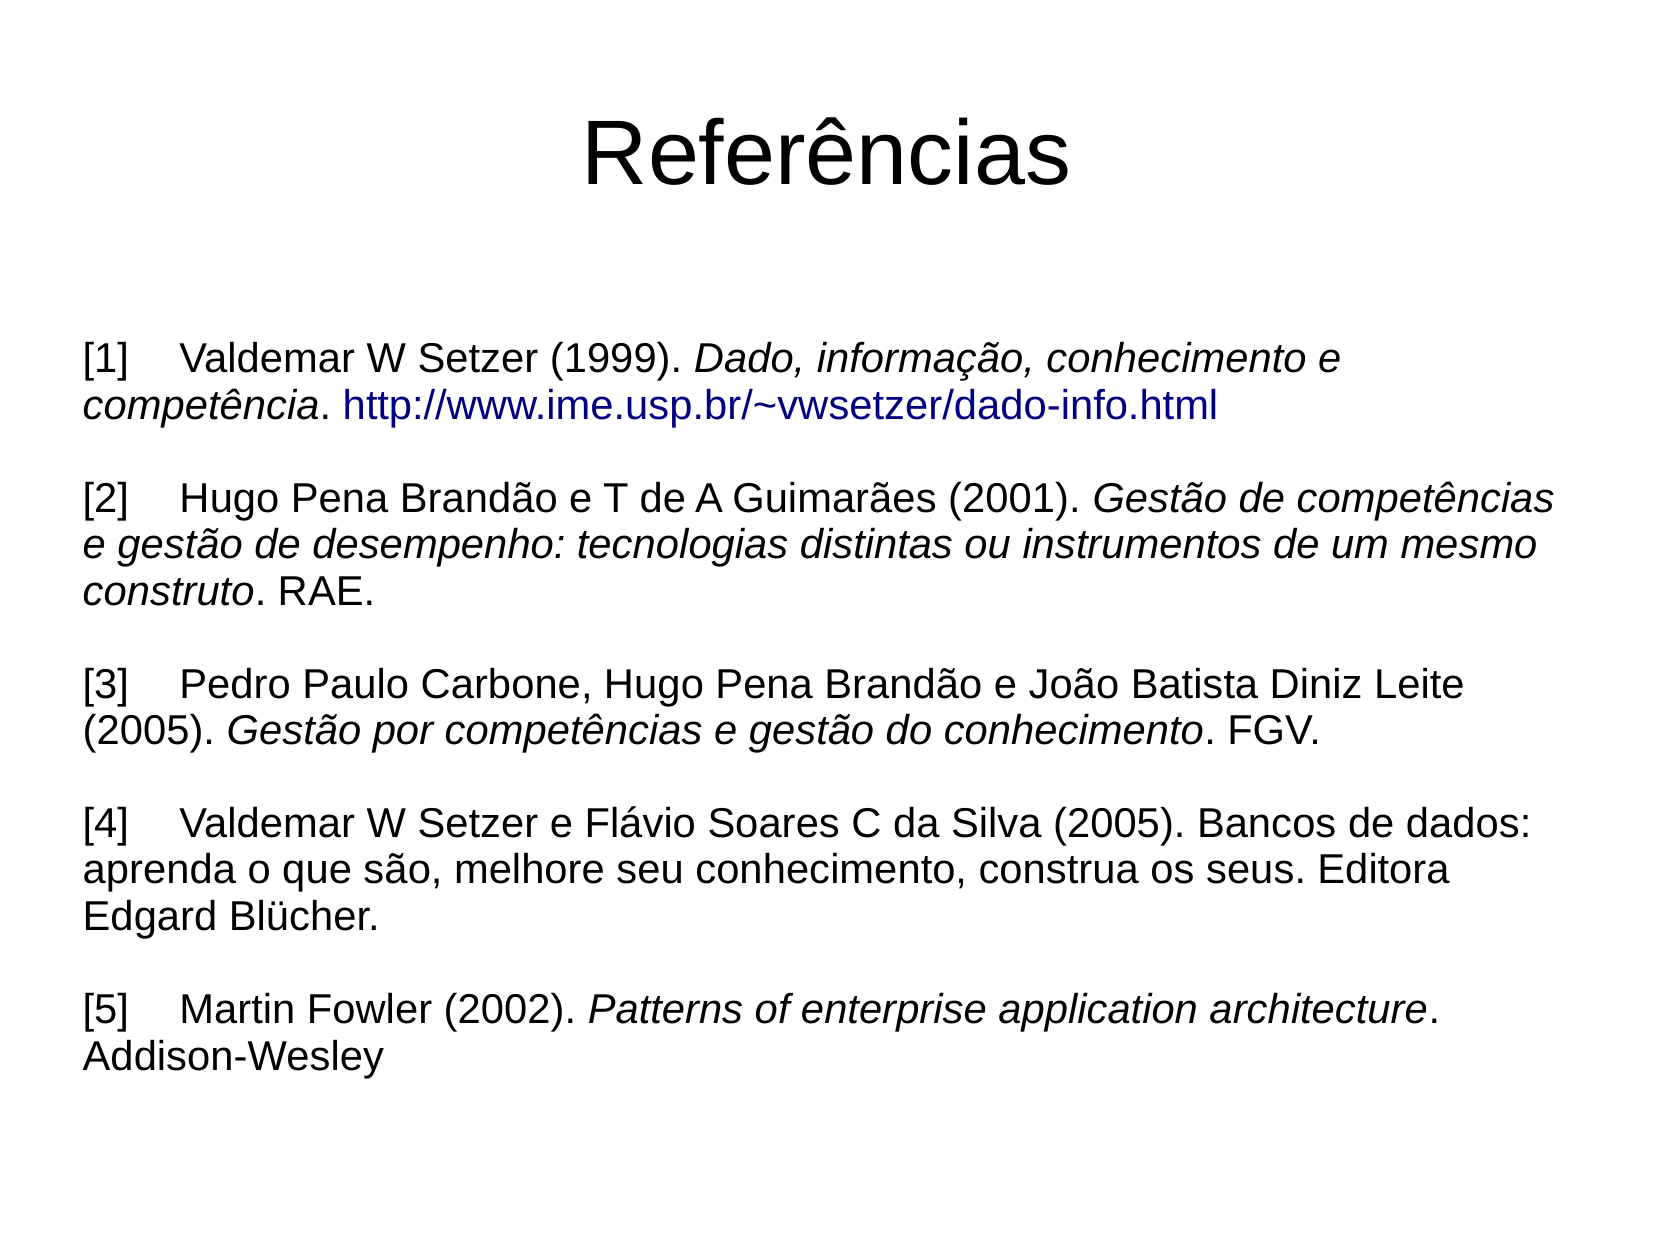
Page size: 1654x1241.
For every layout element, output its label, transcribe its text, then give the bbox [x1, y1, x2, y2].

subtitle [1] Valdemar W Setzer (1999). Dado, informação, conhecimento e competência. http://www.ime.usp.br/~vwsetzer/dado-info.html [2] Hugo Pena Brandão e T de A Guimarães (2001). Gestão de competências e gestão de desempenho: tecnologias distintas ou instrumentos de um mesmo construto. RAE. [3] Pedro Paulo Carbone, Hugo Pena Brandão e João Batista Diniz Leite (2005). Gestão por competências e gestão do conhecimento. FGV. [4] Valdemar W Setzer e Flávio Soares C da Silva (2005). Bancos de dados: aprenda o que são, melhore seu conhecimento, construa os seus. Editora Edgard Blücher. [5] Martin Fowler (2002). Patterns of enterprise application architecture. Addison-Wesley [82, 334, 1571, 1079]
title Referências [82, 49, 1571, 257]
